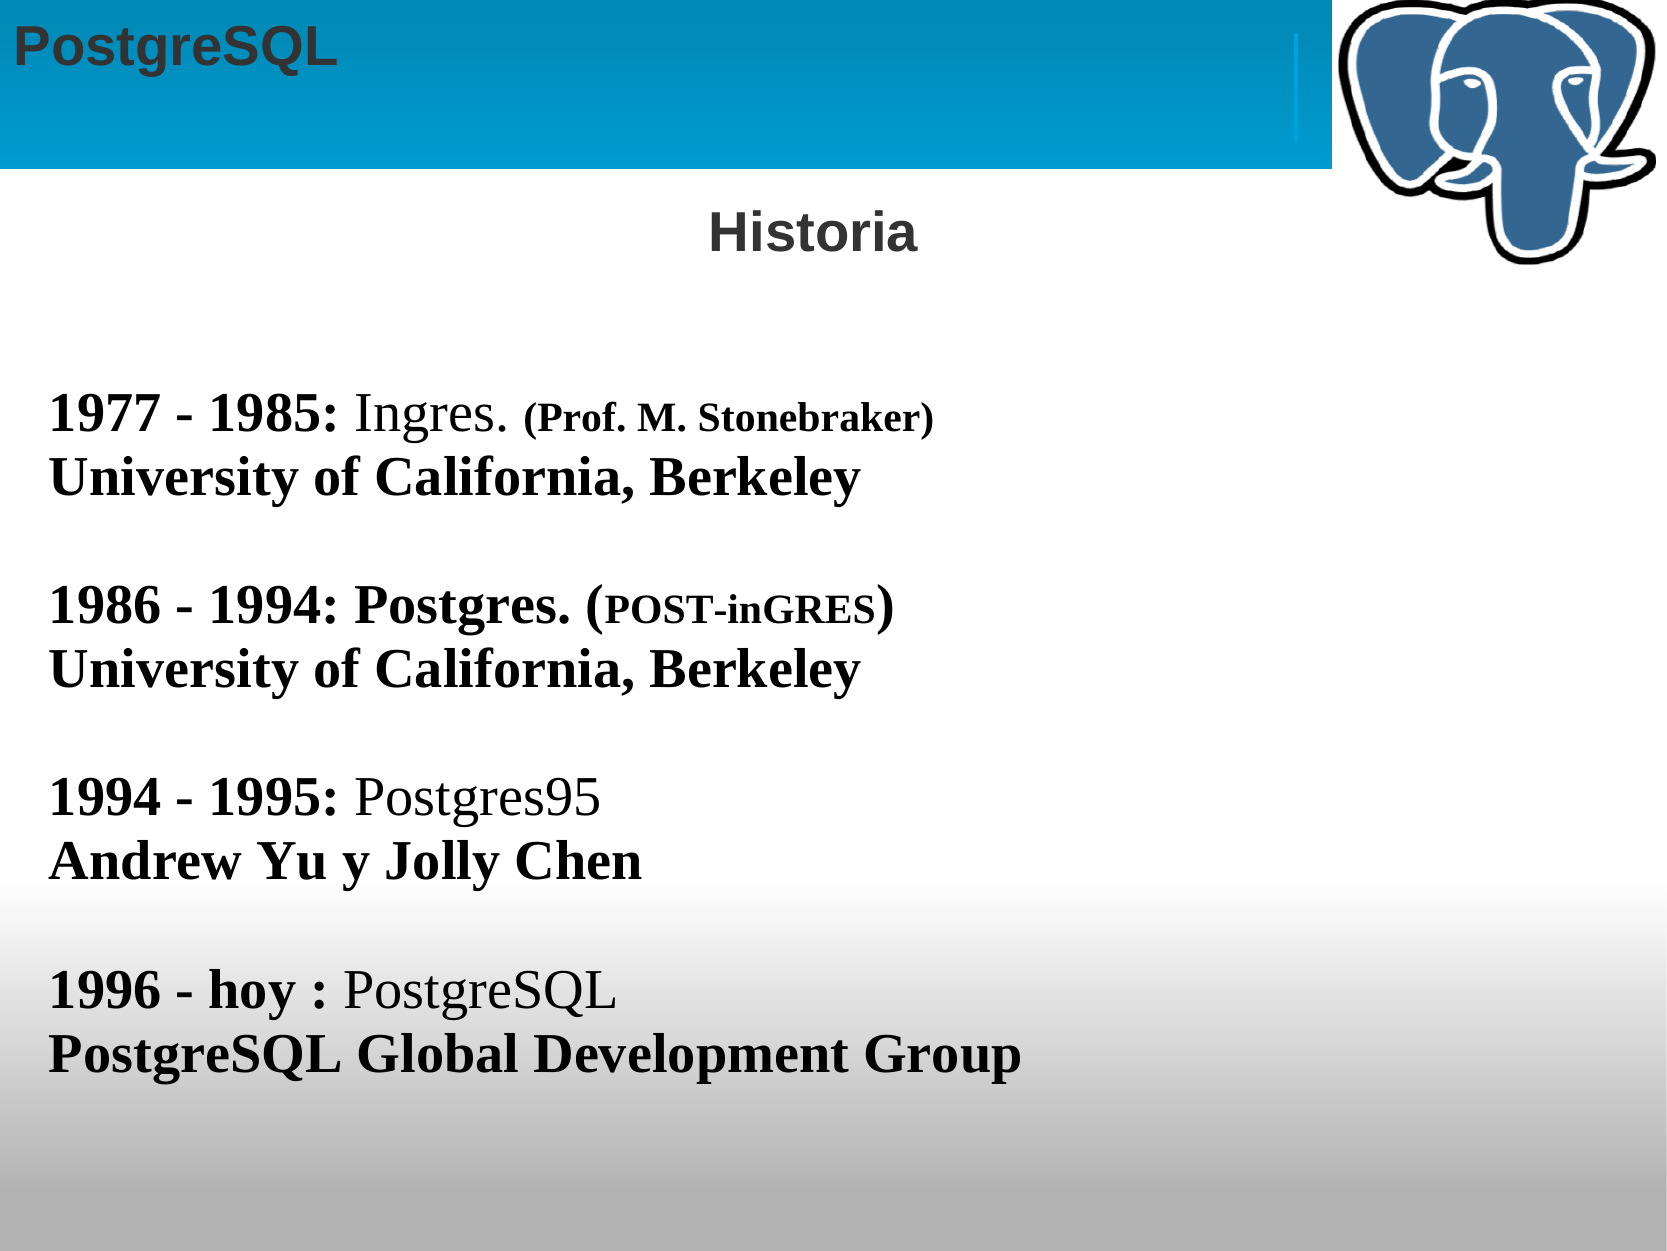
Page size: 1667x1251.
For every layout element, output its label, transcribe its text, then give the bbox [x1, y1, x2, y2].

text_box PostgreSQL [13, 14, 1265, 79]
text_box 1977 - 1985: Ingres. (Prof. M. Stonebraker) University of California, Berkeley 1986 - 1994: Postgres. (POST-inGRES) University of California, Berkeley 1994 - 1995: Postgres95 Andrew Yu y Jolly Chen 1996 - hoy : PostgreSQL PostgreSQL Global Development Group [30, 316, 1613, 1086]
picture [0, 0, 1667, 1251]
text_box Historia [13, 200, 1337, 265]
